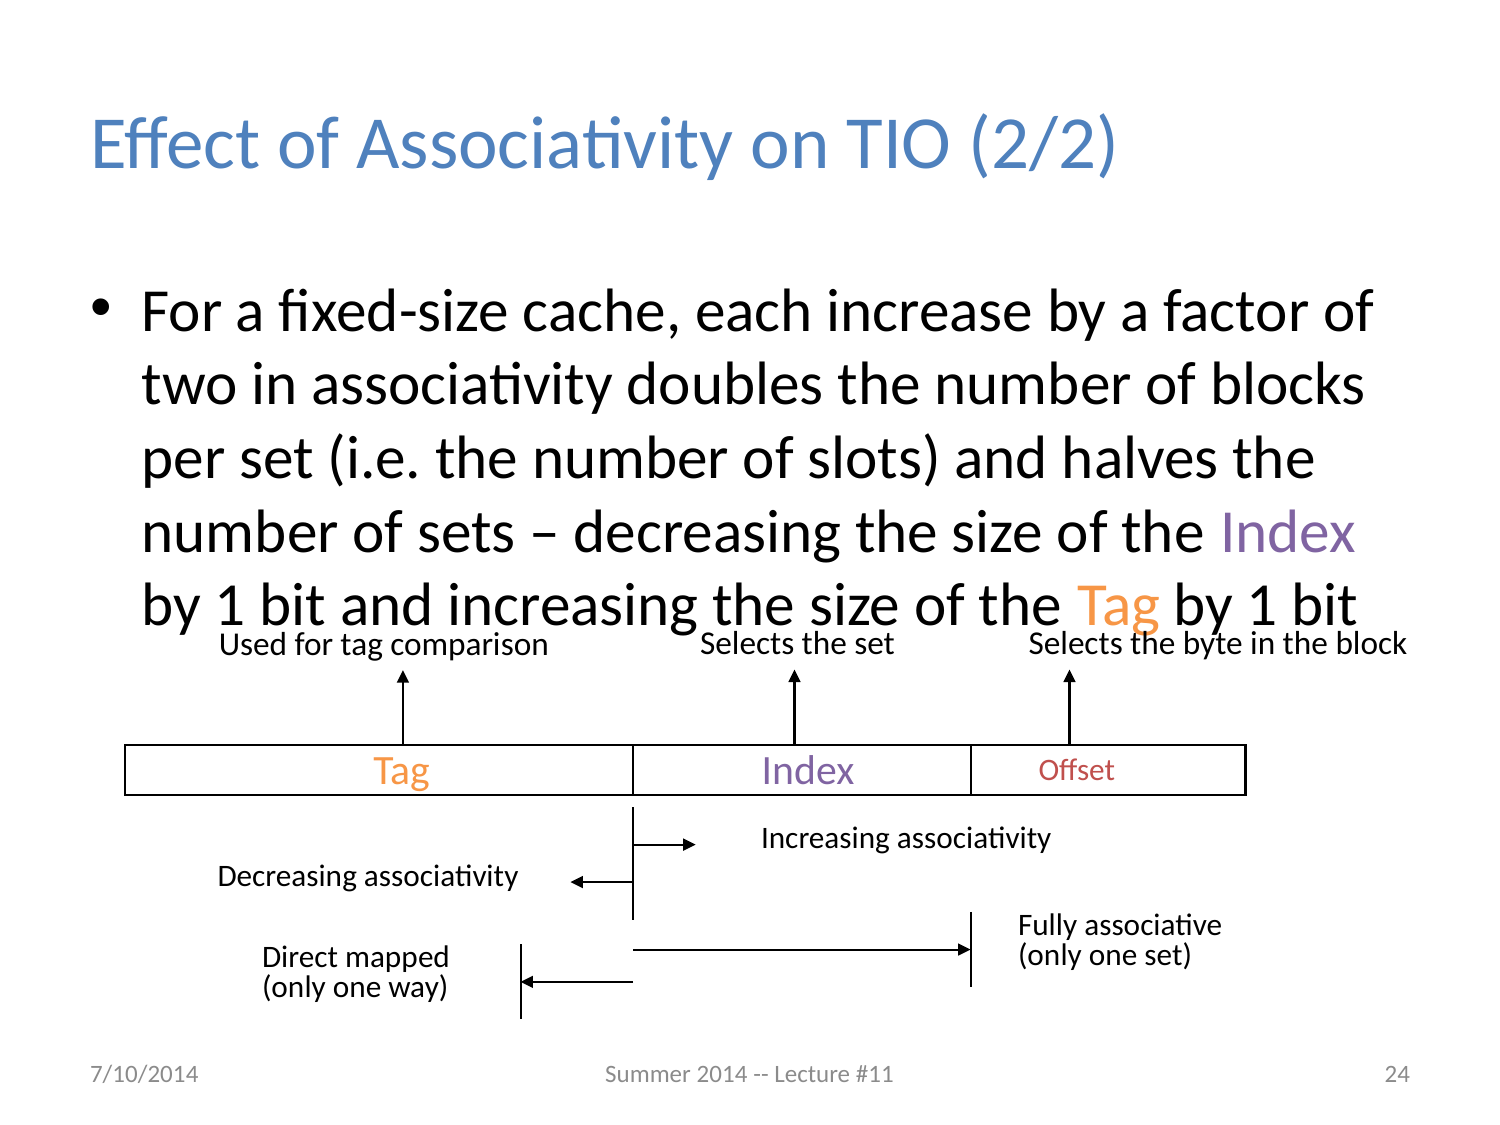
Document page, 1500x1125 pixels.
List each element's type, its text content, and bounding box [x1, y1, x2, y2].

slide_number 7/10/2014 [75, 1042, 425, 1103]
text_box Selects the set [685, 614, 911, 670]
text_box Used for tag comparison [204, 614, 565, 670]
slide_number <number> [1074, 1042, 1425, 1103]
text_box Index [746, 735, 870, 800]
text_box Selects the byte in the block [1013, 614, 1423, 670]
text_box Fully associative (only one set) [1003, 904, 1238, 980]
text_box Decreasing associativity [202, 847, 534, 900]
list For a fixed-size cache, each increase by a factor of two in associativity doubles the number of blocks per set (i.e. the number of slots) and halves the number of sets – decreasing the size of the Index by 1 bit and increasing the size of the Tag by 1 bit [75, 262, 1425, 651]
text_box Tag [358, 735, 445, 800]
text_box Increasing associativity [746, 809, 1068, 863]
title Effect of Associativity on TIO (2/2) [75, 45, 1425, 233]
footer Summer 2014 -- Lecture #11 [512, 1042, 988, 1103]
text_box Direct mapped (only one way) [247, 936, 640, 1011]
text_box Offset [1023, 742, 1131, 795]
